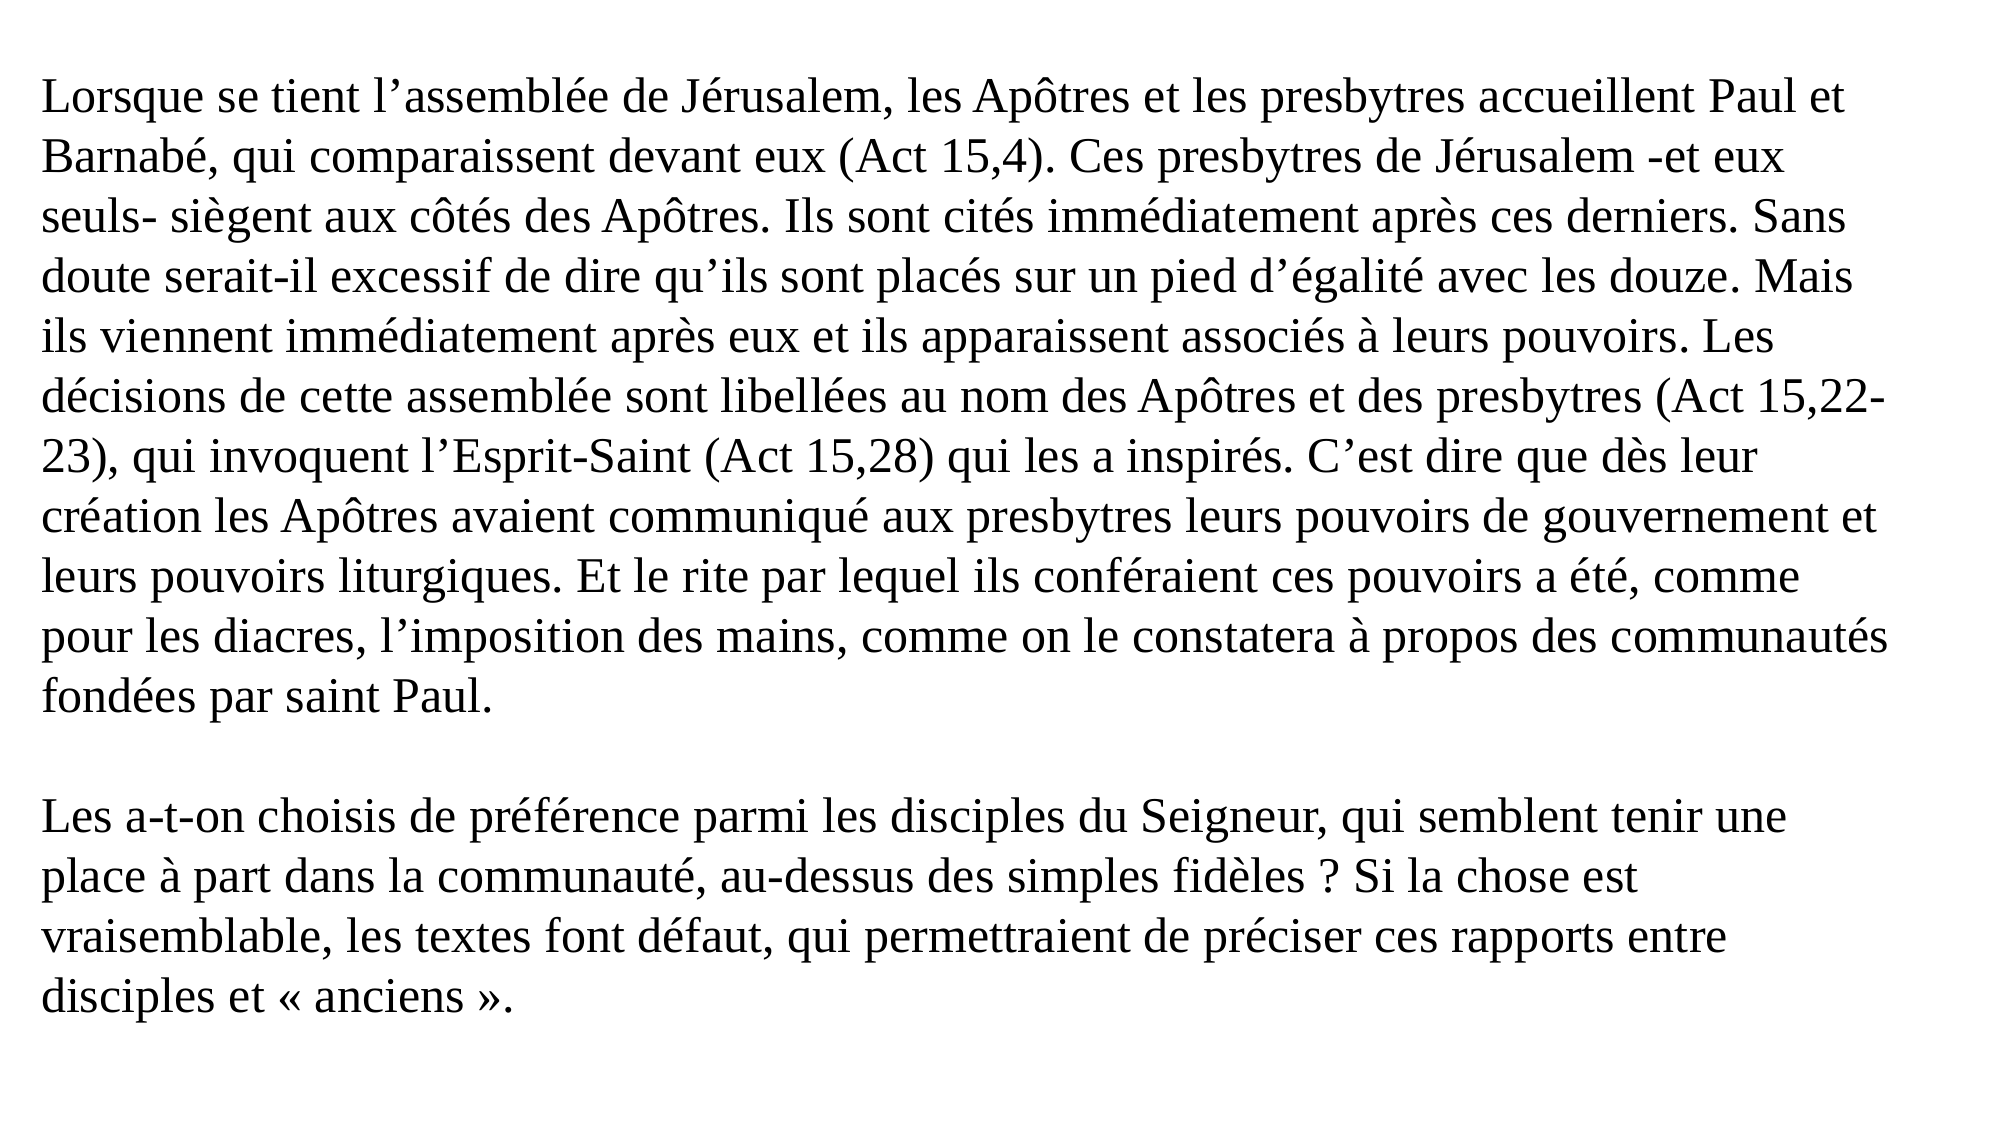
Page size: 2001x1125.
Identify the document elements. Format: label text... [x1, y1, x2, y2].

text_box Lorsque se tient l’assemblée de Jérusalem, les Apôtres et les presbytres accueillent Paul et Barnabé, qui comparaissent devant eux (Act 15,4). Ces presbytres de Jérusalem -et eux seuls- siègent aux côtés des Apôtres. Ils sont cités immédiatement après ces derniers. Sans doute serait-il excessif de dire qu’ils sont placés sur un pied d’égalité avec les douze. Mais ils viennent immédiatement après eux et ils apparaissent associés à leurs pouvoirs. Les décisions de cette assemblée sont libellées au nom des Apôtres et des presbytres (Act 15,22-23), qui invoquent l’Esprit-Saint (Act 15,28) qui les a inspirés. C’est dire que dès leur création les Apôtres avaient communiqué aux presbytres leurs pouvoirs de gouvernement et leurs pouvoirs liturgiques. Et le rite par lequel ils conféraient ces pouvoirs a été, comme pour les diacres, l’imposition des mains, comme on le constatera à propos des communautés fondées par saint Paul. Les a-t-on choisis de préférence parmi les disciples du Seigneur, qui semblent tenir une place à part dans la communauté, au-dessus des simples fidèles ? Si la chose est vraisemblable, les textes font défaut, qui permettraient de préciser ces rapports entre disciples et « anciens ». [25, 54, 1921, 979]
